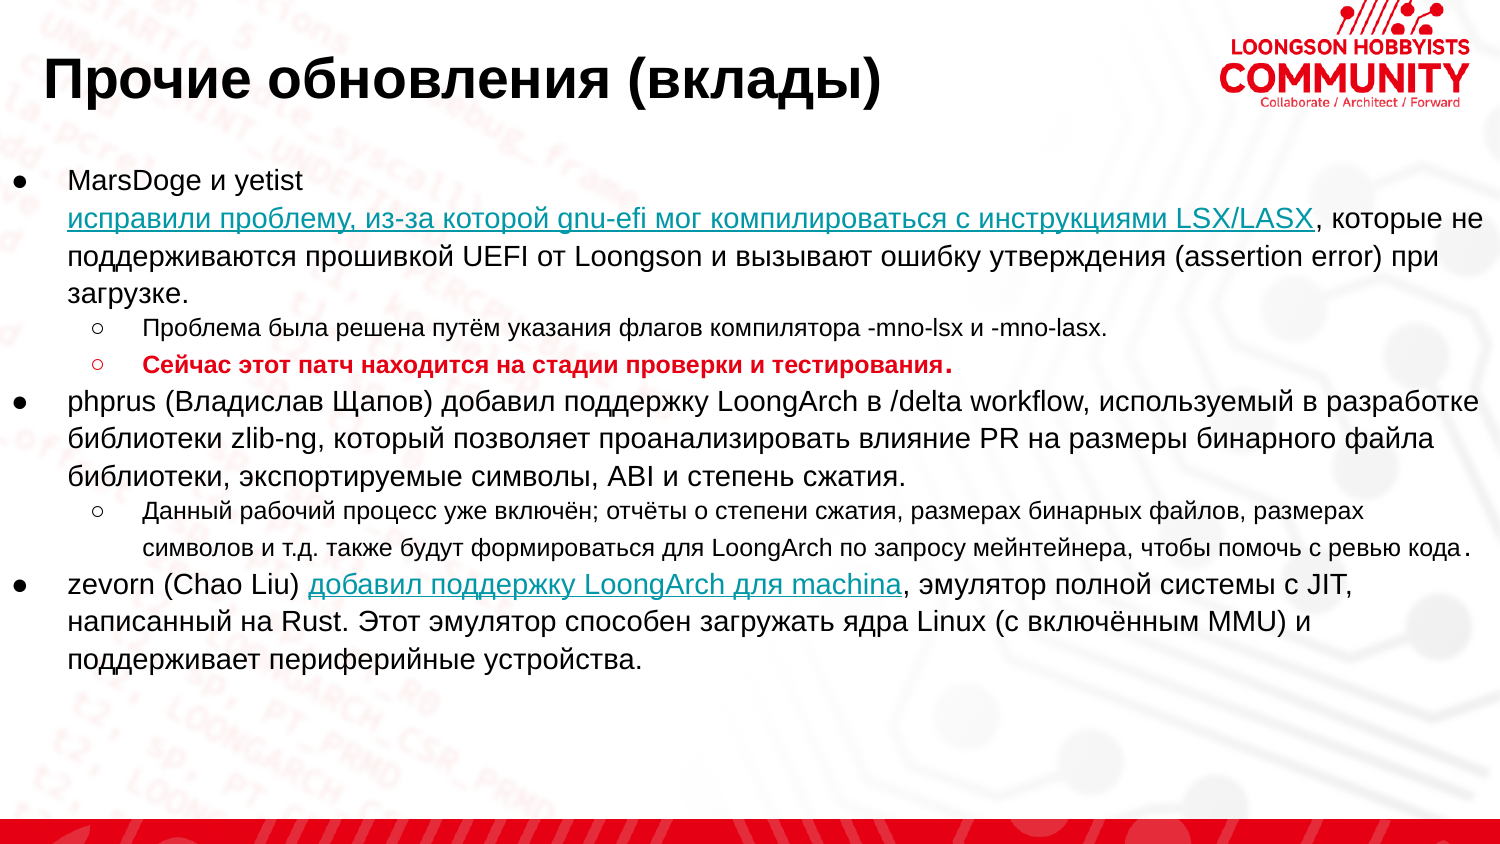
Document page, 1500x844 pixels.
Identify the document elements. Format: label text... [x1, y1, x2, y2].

title Прочие обновления (вклады) [28, 32, 1427, 126]
list MarsDoge и yetist исправили проблему, из-за которой gnu-efi мог компилироваться с инструкциями LSX/LASX, которые не поддерживаются прошивкой UEFI от Loongson и вызывают ошибку утверждения (assertion error) при загрузке. Проблема была решена путём указания флагов компилятора -mno-lsx и -mno-lasx. Сейчас этот патч находится на стадии проверки и тестирования. phprus (Владислав Щапов) добавил поддержку LoongArch в /delta workflow, используемый в разработке библиотеки zlib-ng, который позволяет проанализировать влияние PR на размеры бинарного файла библиотеки, экспортируемые символы, ABI и степень сжатия. Данный рабочий процесс уже включён; отчёты о степени сжатия, размерах бинарных файлов, размерах символов и т.д. также будут формироваться для LoongArch по запросу мейнтейнера, чтобы помочь с ревью кода. zevorn (Chao Liu) добавил поддержку LoongArch для machina, эмулятор полной системы с JIT, написанный на Rust. Этот эмулятор способен загружать ядра Linux (с включённым MMU) и поддерживает периферийные устройства. [0, 144, 1500, 844]
picture [0, 0, 1500, 144]
